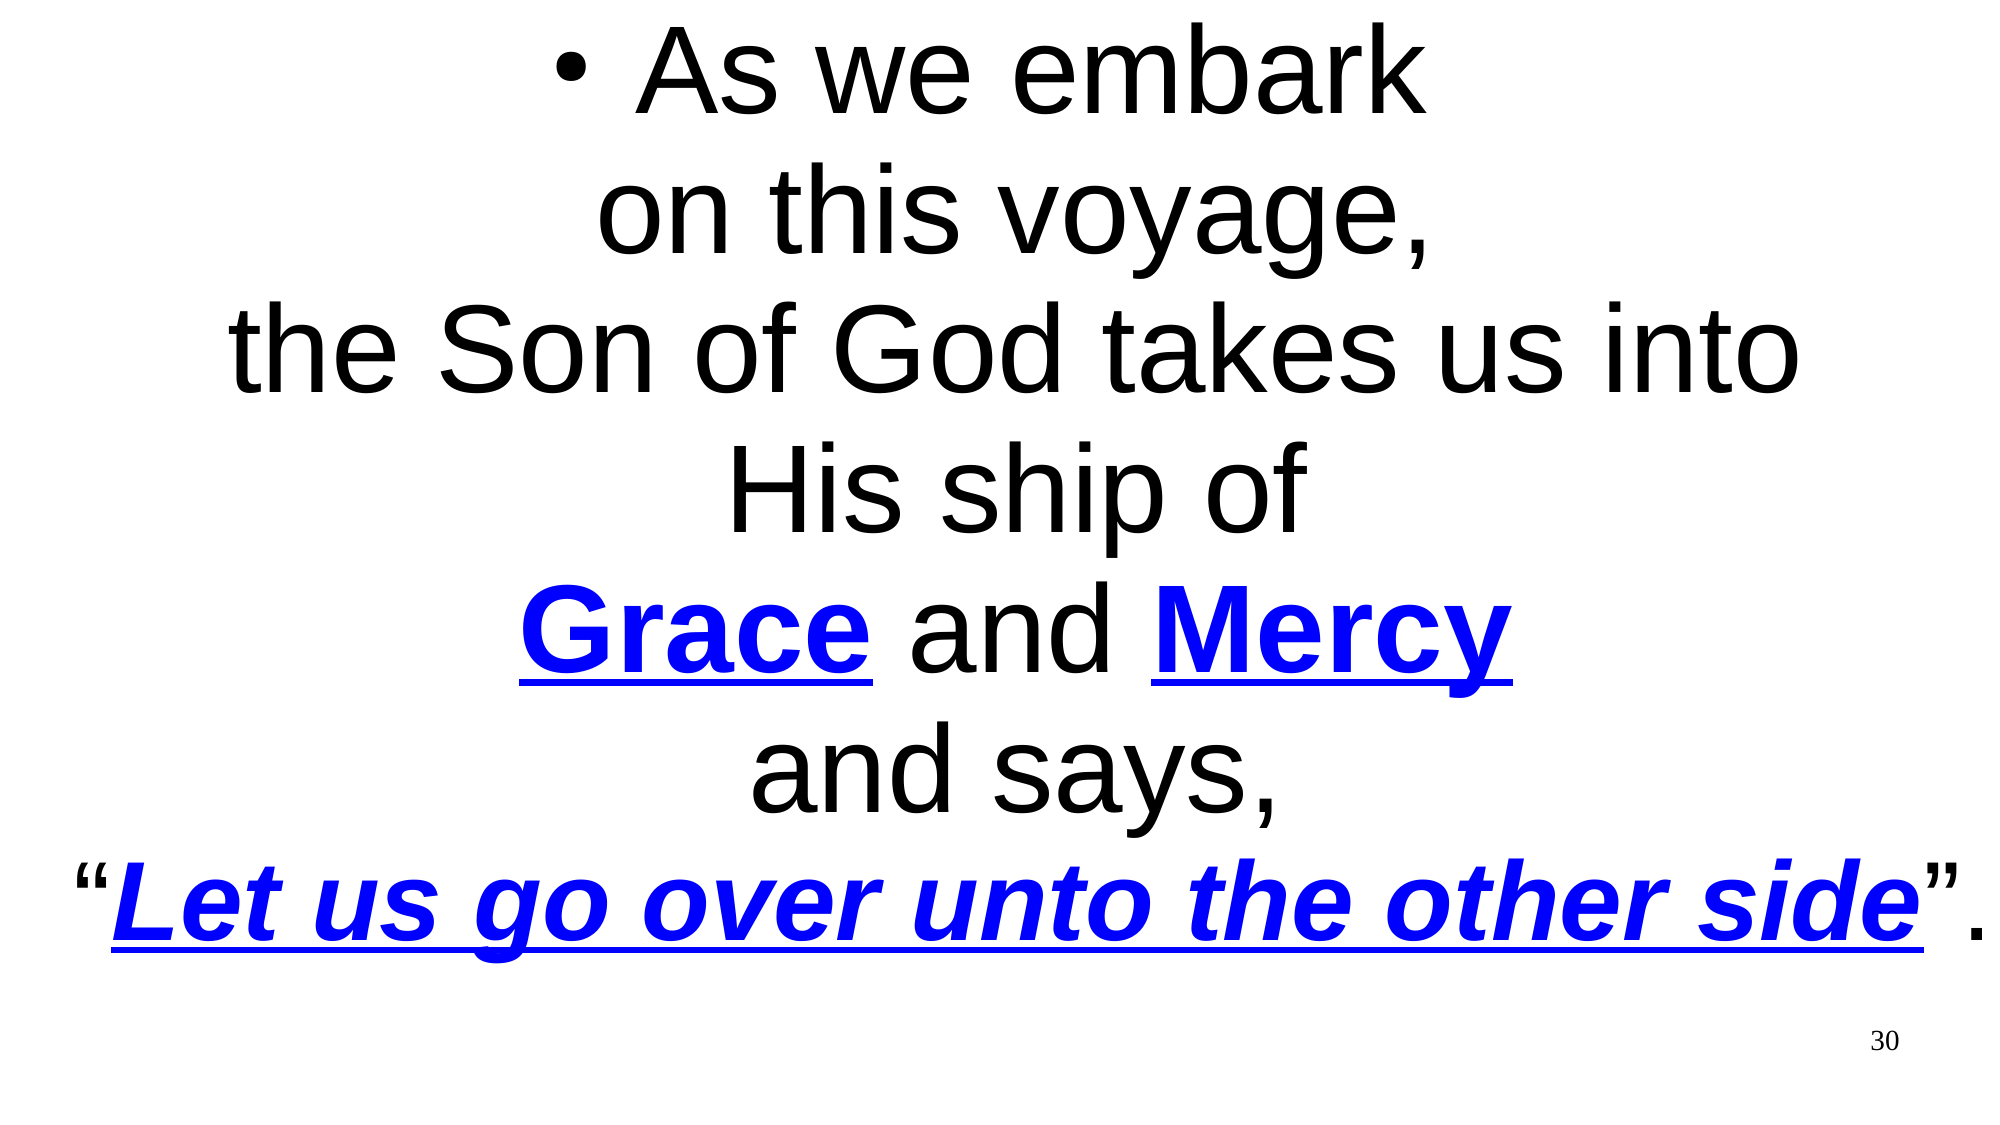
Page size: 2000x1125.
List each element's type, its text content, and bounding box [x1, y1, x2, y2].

list As we embark on this voyage, the Son of God takes us into His ship of Grace and Mercy and says, “Let us go over unto the other side”. [0, 0, 1996, 1123]
